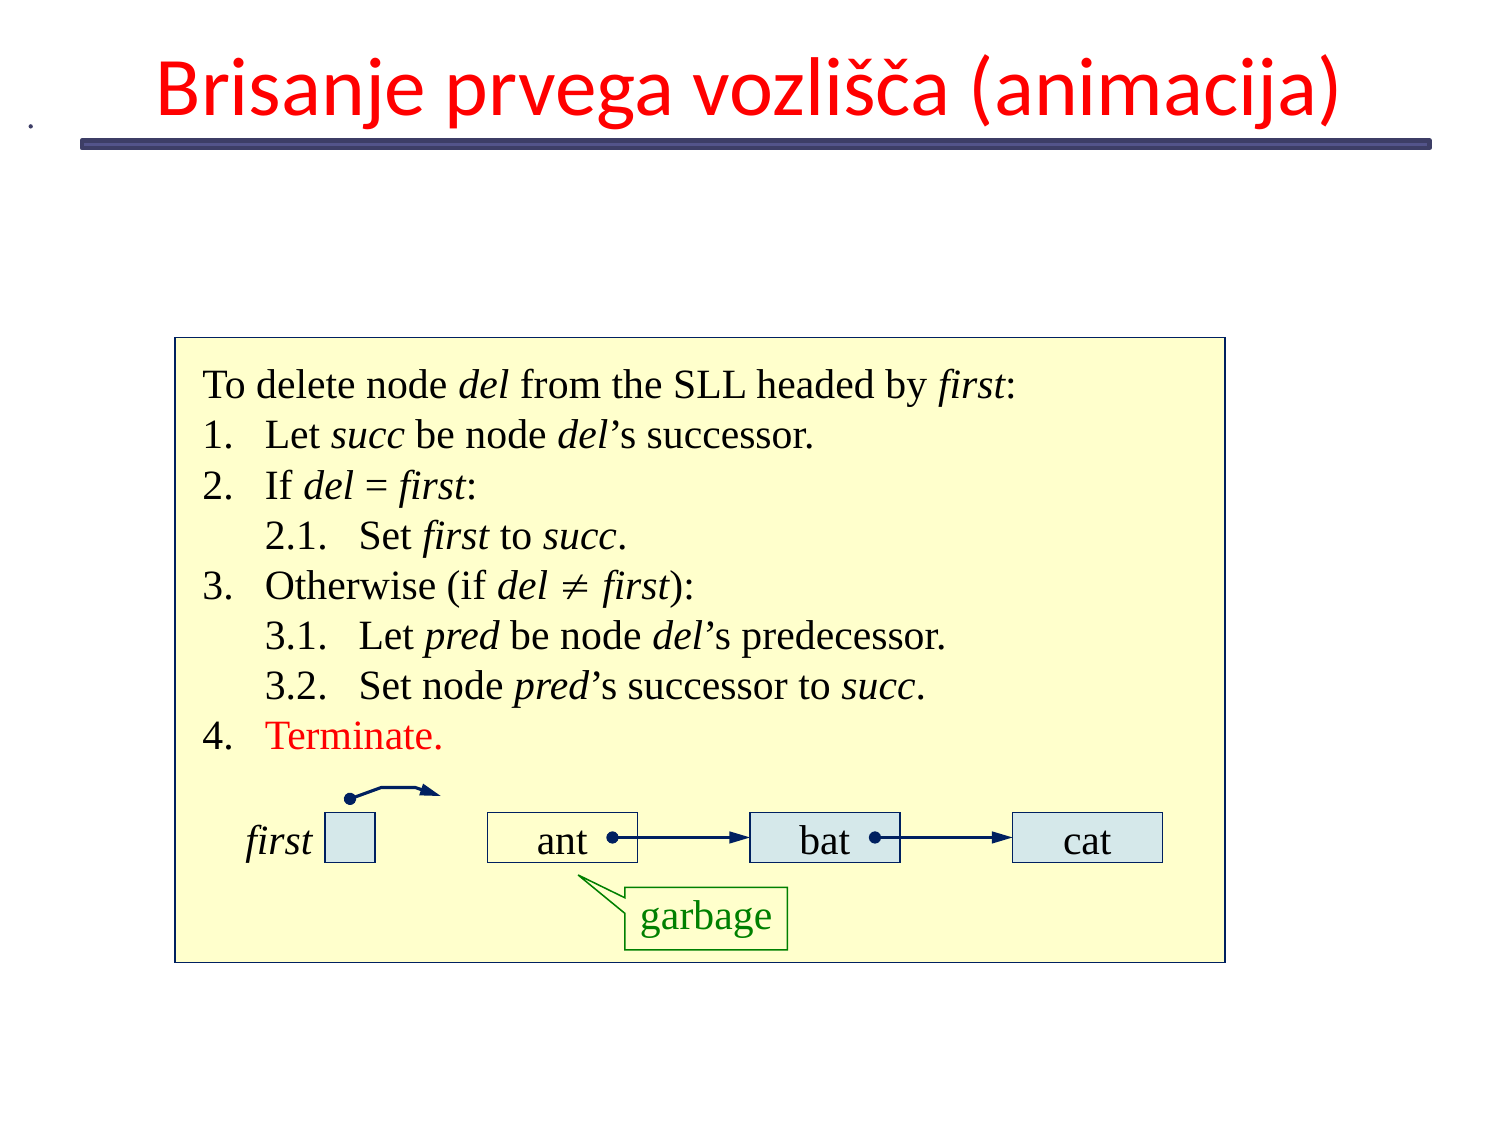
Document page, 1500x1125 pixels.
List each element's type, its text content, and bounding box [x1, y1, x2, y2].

text_box first [212, 812, 313, 863]
text_box cat [1012, 812, 1163, 863]
text_box garbage [578, 874, 788, 950]
title Brisanje prvega vozlišča (animacija) [75, 23, 1425, 141]
text_box To delete node del from the SLL headed by first: 1. Let succ be node del’s successor. 2. If del = first: 2.1. Set first to succ. 3. Otherwise (if del  first): 3.1. Let pred be node del’s predecessor. 3.2. Set node pred’s successor to succ. 4. Terminate. [187, 349, 1213, 765]
text_box ant [487, 812, 638, 863]
text_box [174, 337, 1225, 963]
text_box bat [749, 812, 900, 863]
